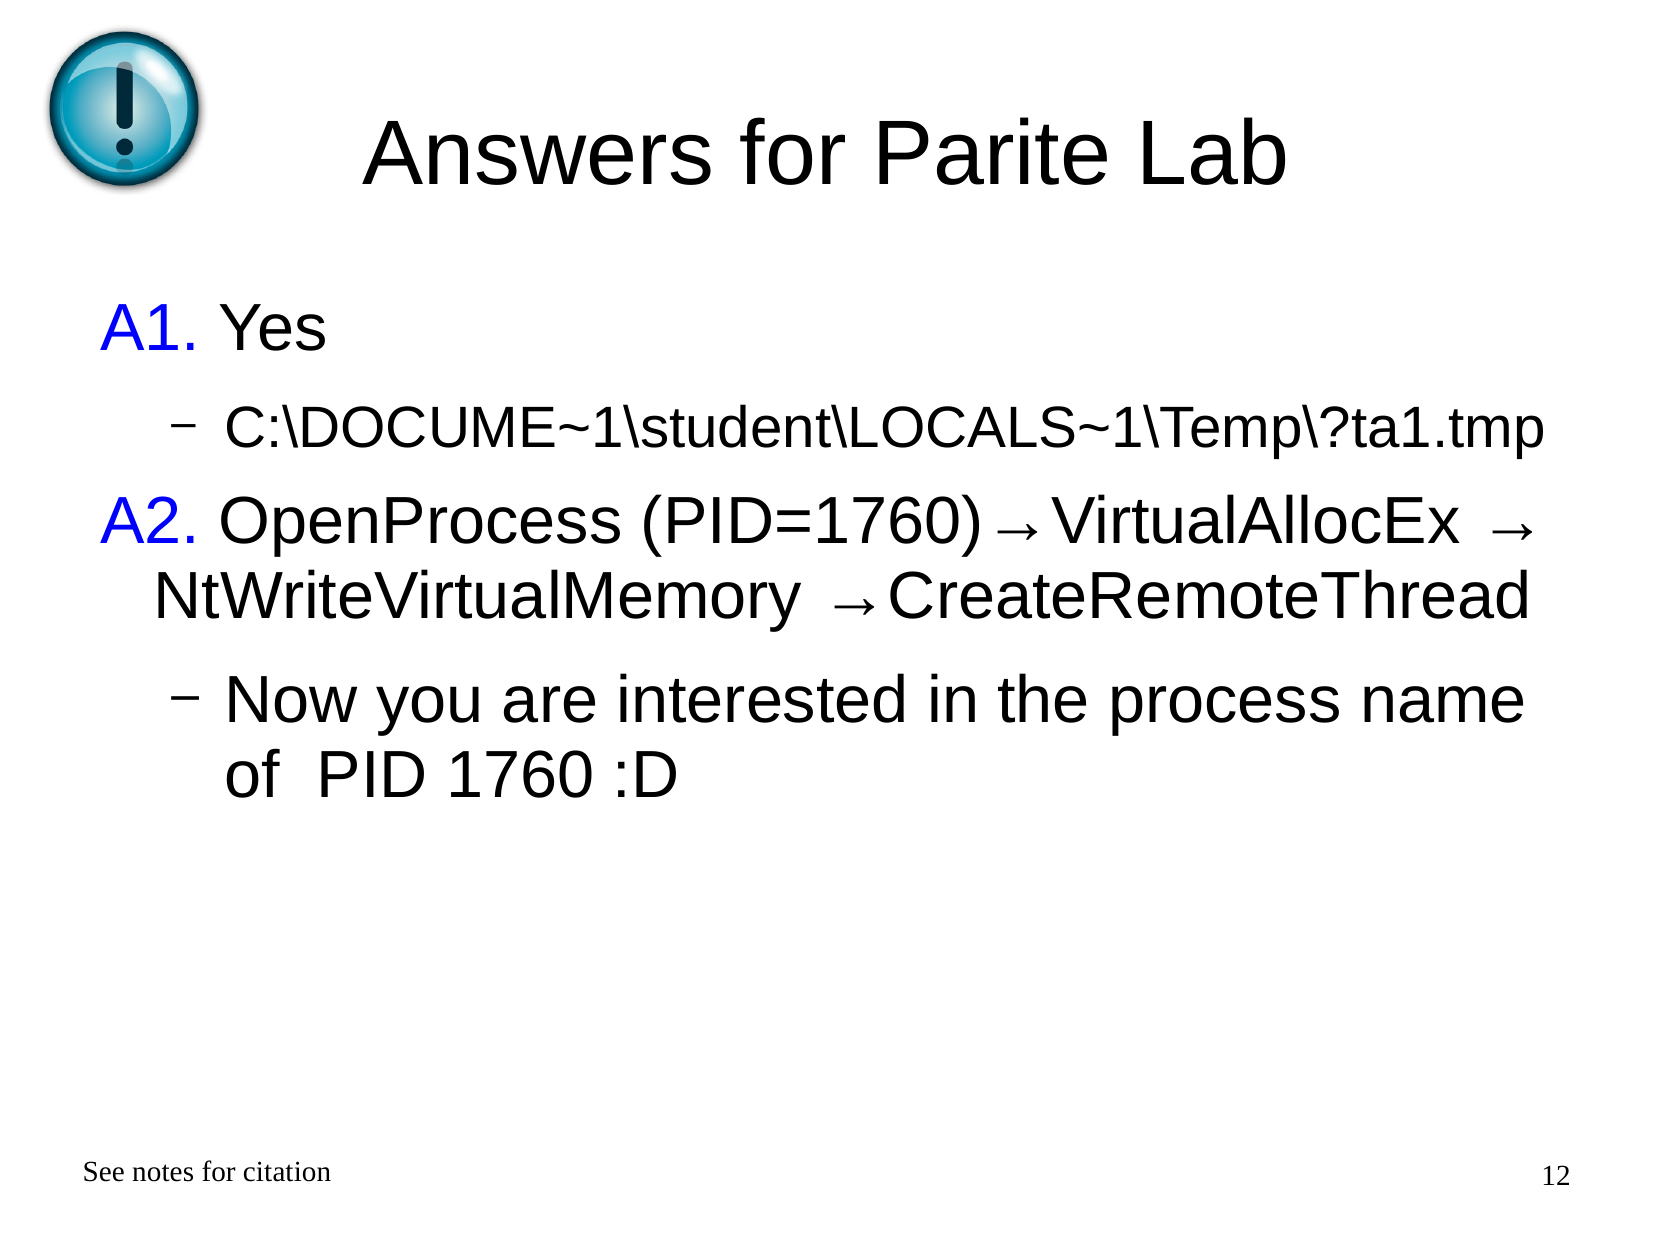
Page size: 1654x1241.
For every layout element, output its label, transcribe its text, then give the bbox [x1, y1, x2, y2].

list Yes C:\DOCUME~1\student\LOCALS~1\Temp\?ta1.tmp OpenProcess (PID=1760)→VirtualAllocEx → NtWriteVirtualMemory →CreateRemoteThread Now you are interested in the process name of PID 1760 :D [82, 290, 1576, 1111]
picture [38, 23, 210, 195]
title Answers for Parite Lab [82, 49, 1571, 257]
